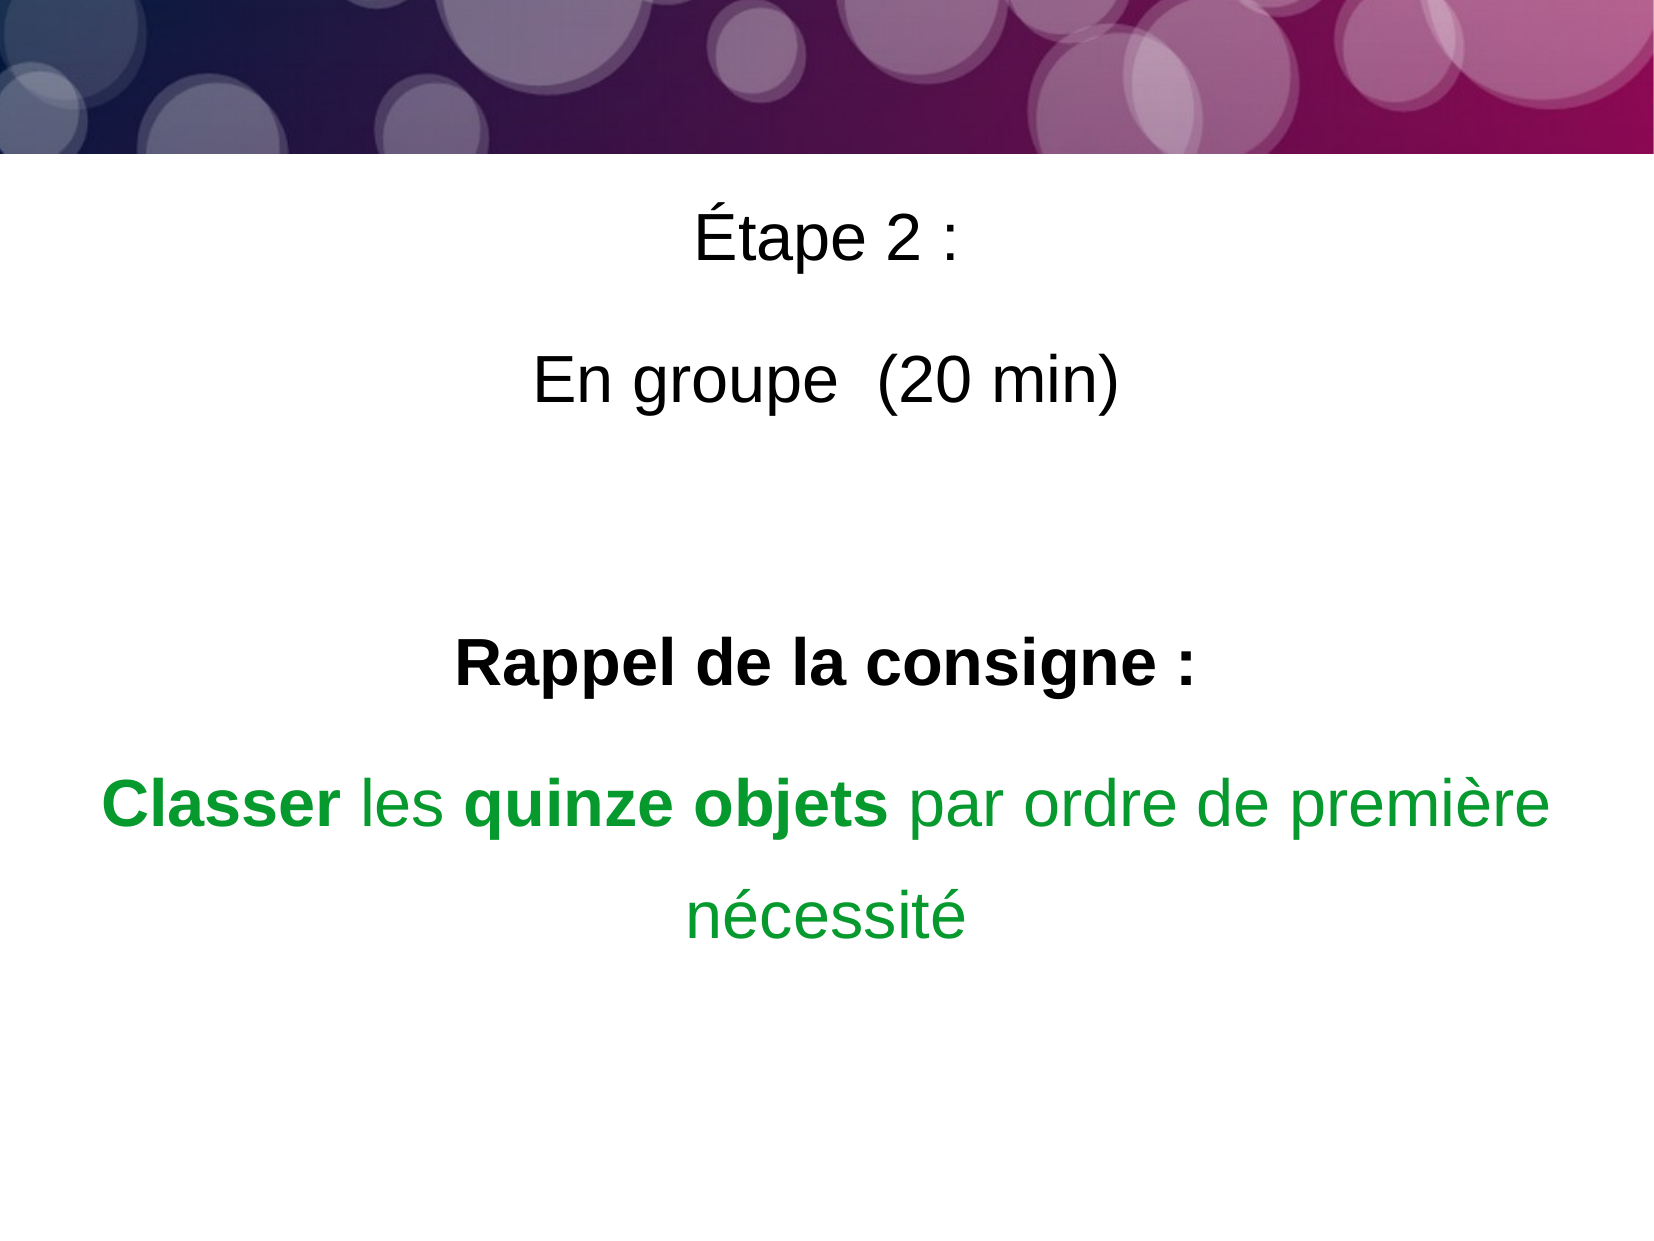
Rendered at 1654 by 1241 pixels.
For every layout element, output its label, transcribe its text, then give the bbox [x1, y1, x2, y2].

subtitle Étape 2 : En groupe (20 min) Rappel de la consigne : Classer les quinze objets par ordre de première nécessité [82, 159, 1571, 955]
